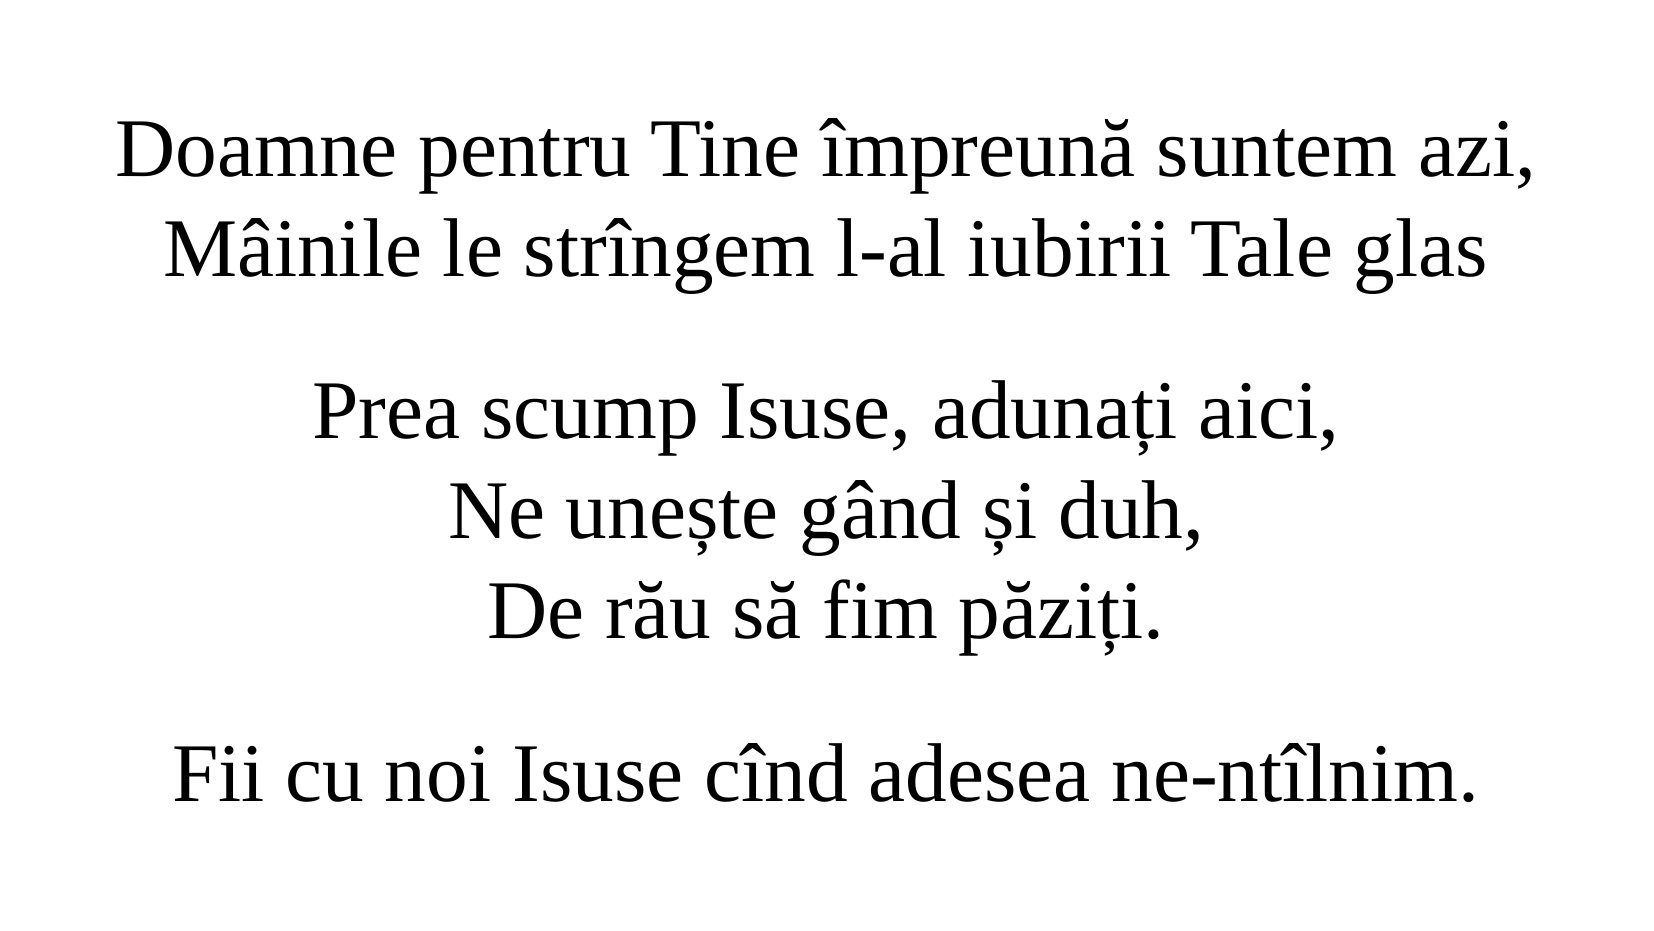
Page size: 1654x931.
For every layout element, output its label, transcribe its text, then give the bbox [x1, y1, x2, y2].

subtitle Doamne pentru Tine împreună suntem azi, Mâinile le strîngem l-al iubirii Tale glas Prea scump Isuse, adunați aici, Ne unește gând și duh, De rău să fim păziți. Fii cu noi Isuse cînd adesea ne-ntîlnim. [0, 85, 1654, 834]
